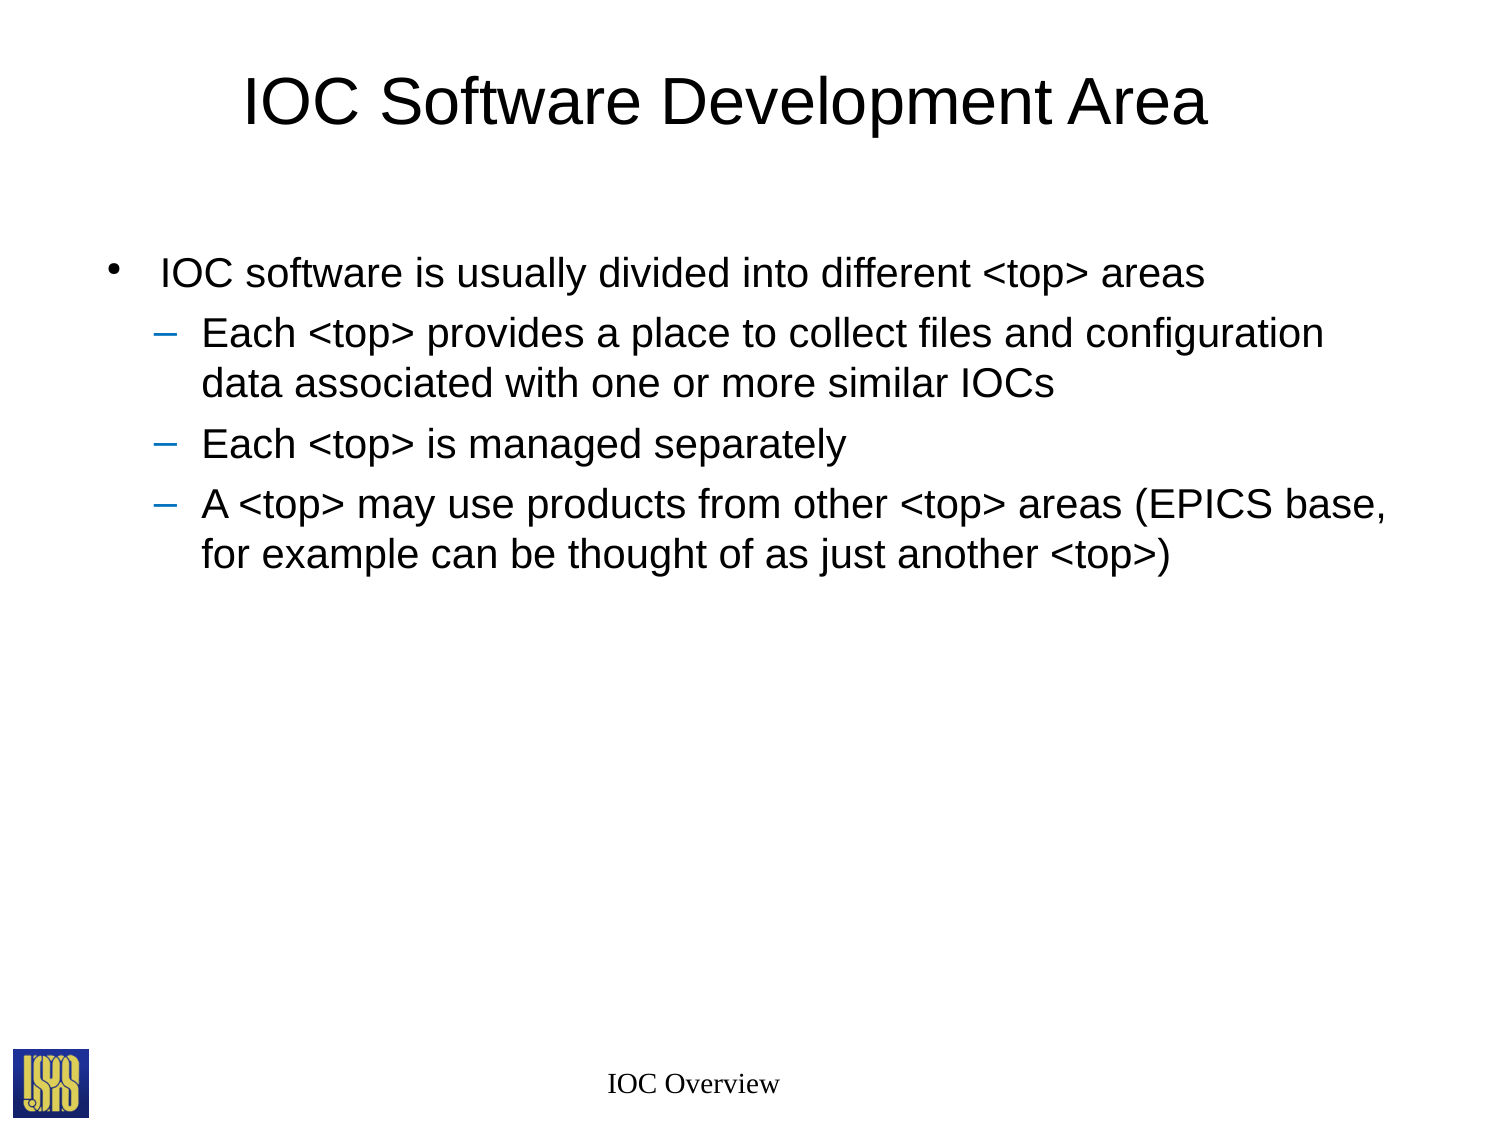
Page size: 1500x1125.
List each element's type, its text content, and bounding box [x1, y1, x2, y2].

list IOC software is usually divided into different <top> areas Each <top> provides a place to collect files and configuration data associated with one or more similar IOCs Each <top> is managed separately A <top> may use products from other <top> areas (EPICS base, for example can be thought of as just another <top>) [74, 237, 1407, 651]
title IOC Software Development Area [55, 57, 1361, 146]
picture [13, 1049, 89, 1118]
